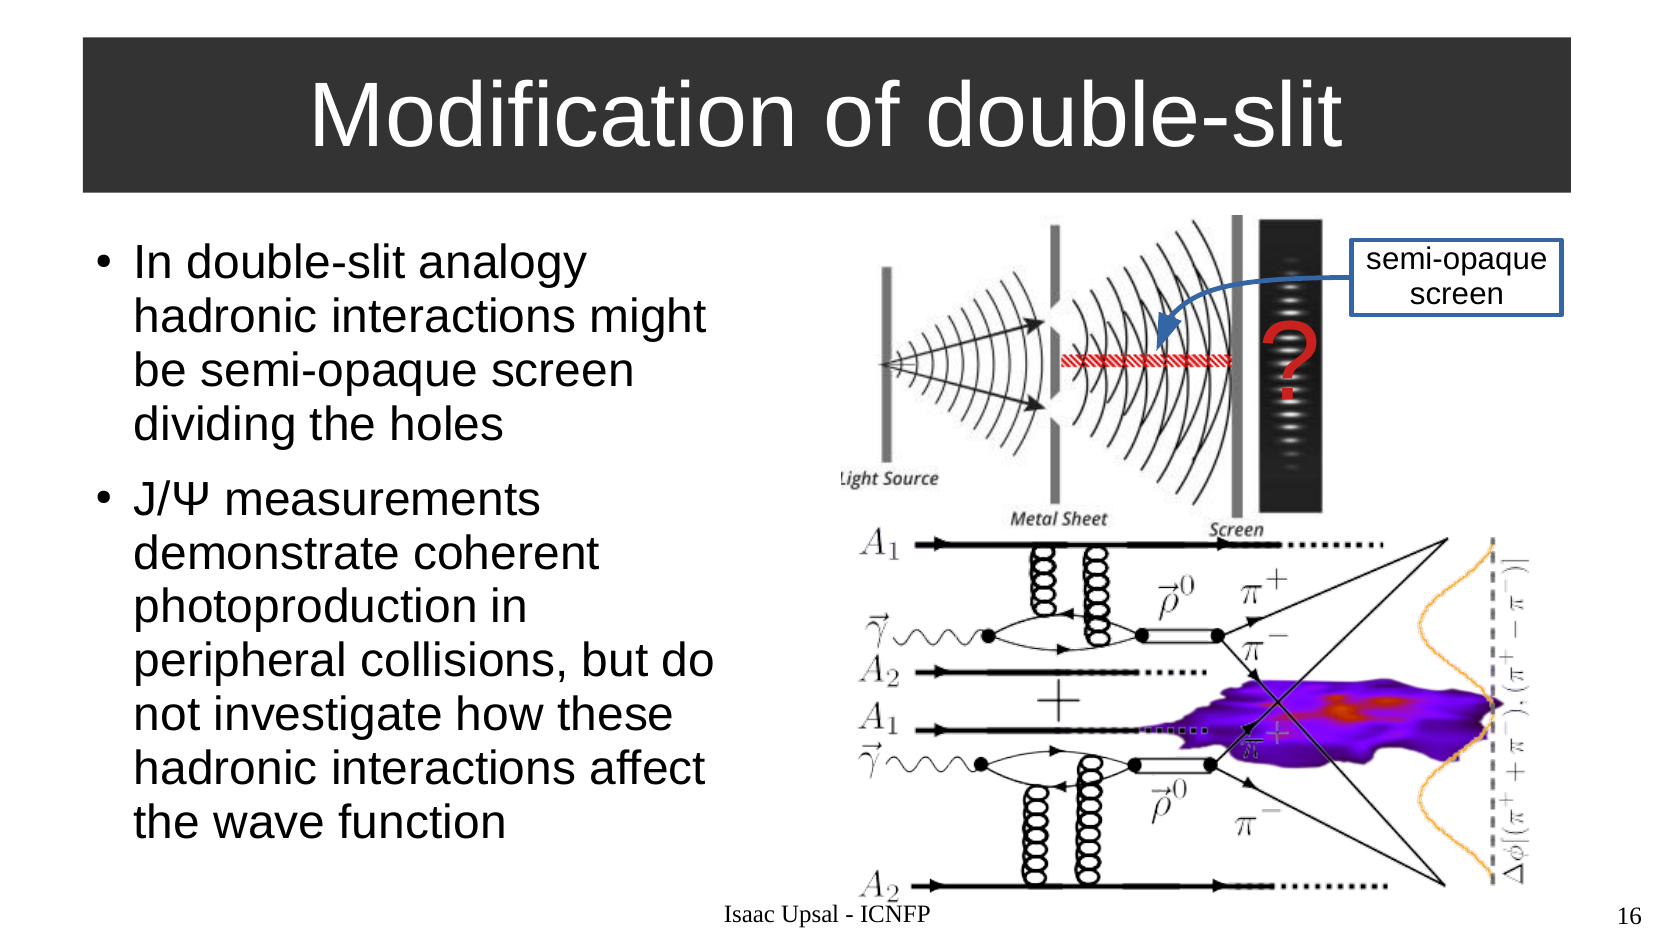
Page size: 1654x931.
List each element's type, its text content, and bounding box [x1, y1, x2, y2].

text_box ? [1244, 290, 1337, 432]
list In double-slit analogy hadronic interactions might be semi-opaque screen dividing the holes J/Ψ measurements demonstrate coherent photoproduction in peripheral collisions, but do not investigate how these hadronic interactions affect the wave function [82, 235, 751, 858]
text_box semi-opaque screen [1354, 242, 1559, 313]
text_box . [1141, 350, 1172, 380]
picture [841, 215, 1539, 910]
text_box semi-opaque screen [1351, 234, 1577, 321]
title Modification of double-slit [82, 37, 1571, 193]
